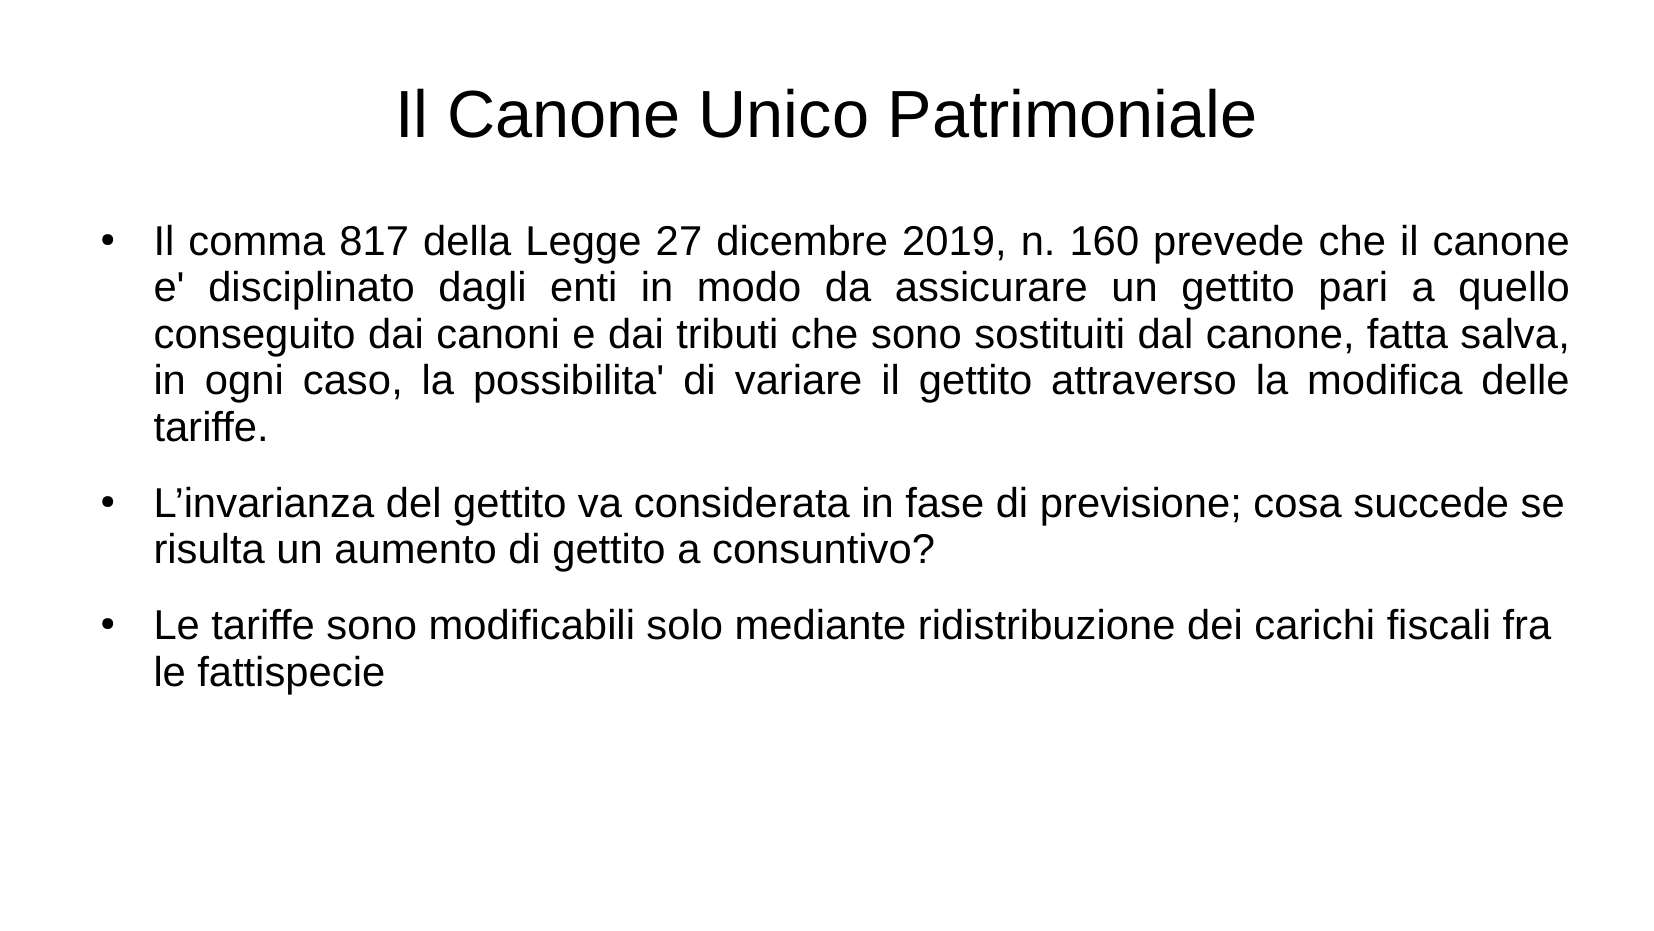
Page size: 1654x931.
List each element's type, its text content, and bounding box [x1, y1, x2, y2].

title Il Canone Unico Patrimoniale [82, 37, 1571, 193]
list Il comma 817 della Legge 27 dicembre 2019, n. 160 prevede che il canone e' disciplinato dagli enti in modo da assicurare un gettito pari a quello conseguito dai canoni e dai tributi che sono sostituiti dal canone, fatta salva, in ogni caso, la possibilita' di variare il gettito attraverso la modifica delle tariffe. L’invarianza del gettito va considerata in fase di previsione; cosa succede se risulta un aumento di gettito a consuntivo? Le tariffe sono modificabili solo mediante ridistribuzione dei carichi fiscali fra le fattispecie [82, 217, 1571, 758]
